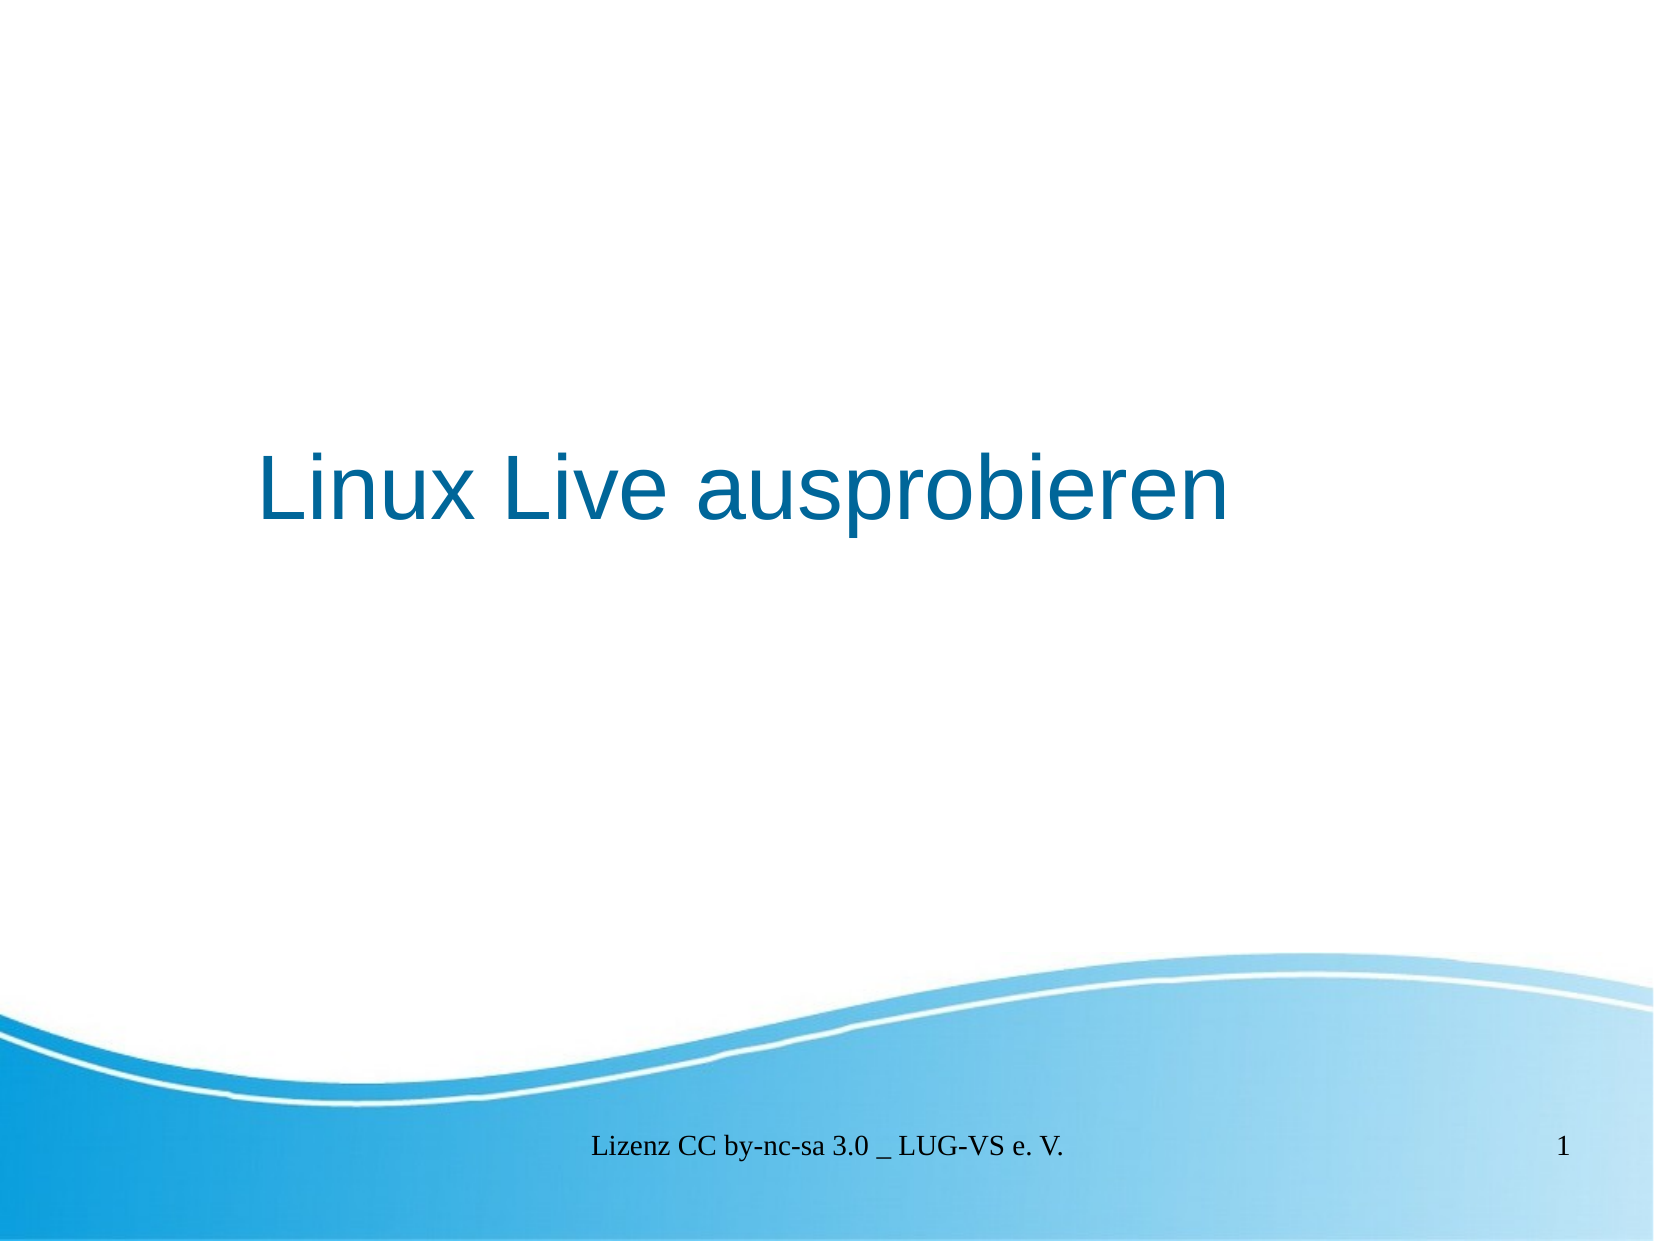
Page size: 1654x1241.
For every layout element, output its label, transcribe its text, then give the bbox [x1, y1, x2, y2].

title Linux Live ausprobieren [0, 384, 1489, 592]
picture [0, 952, 1654, 1241]
